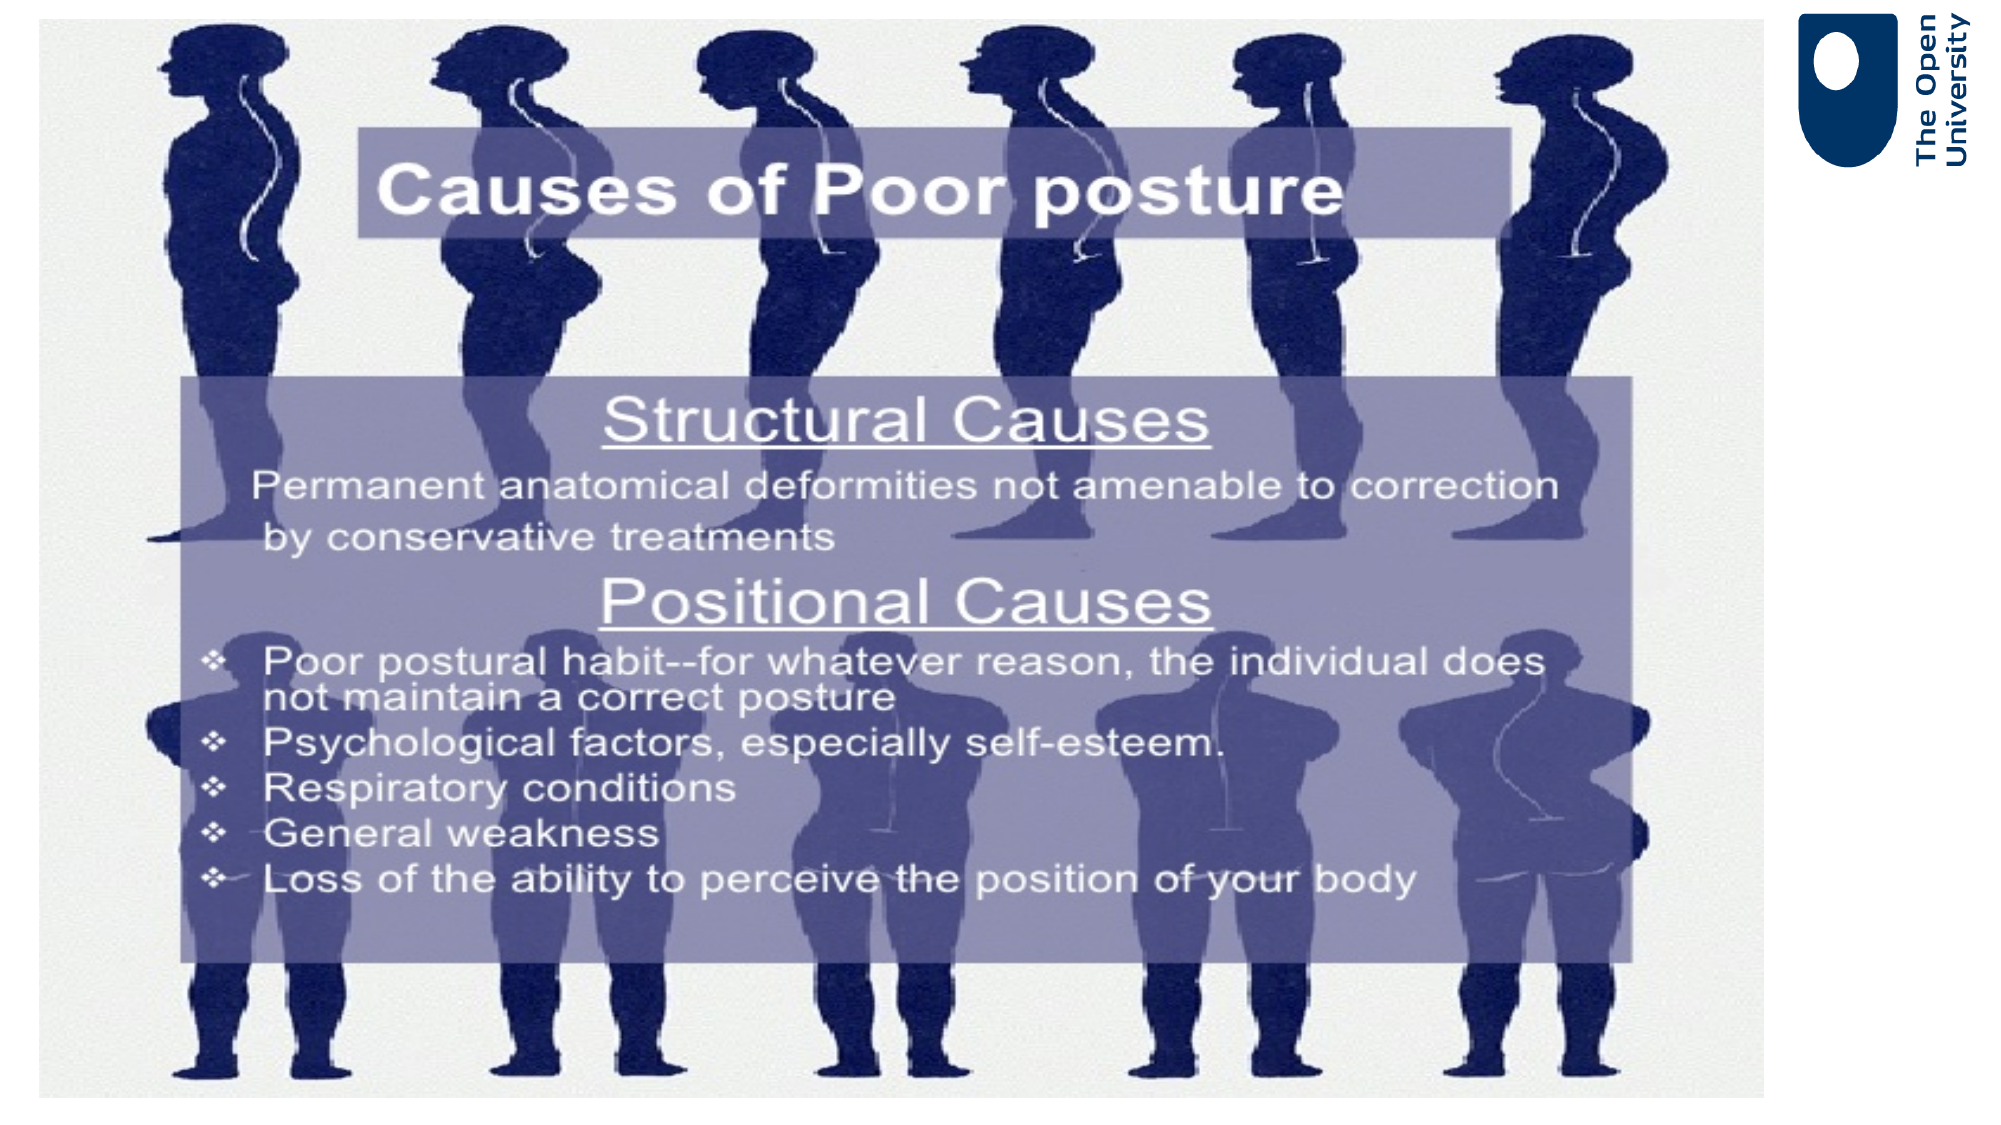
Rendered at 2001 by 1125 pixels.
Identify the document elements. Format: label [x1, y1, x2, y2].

picture [1797, 10, 1971, 170]
picture [39, 19, 1764, 1098]
